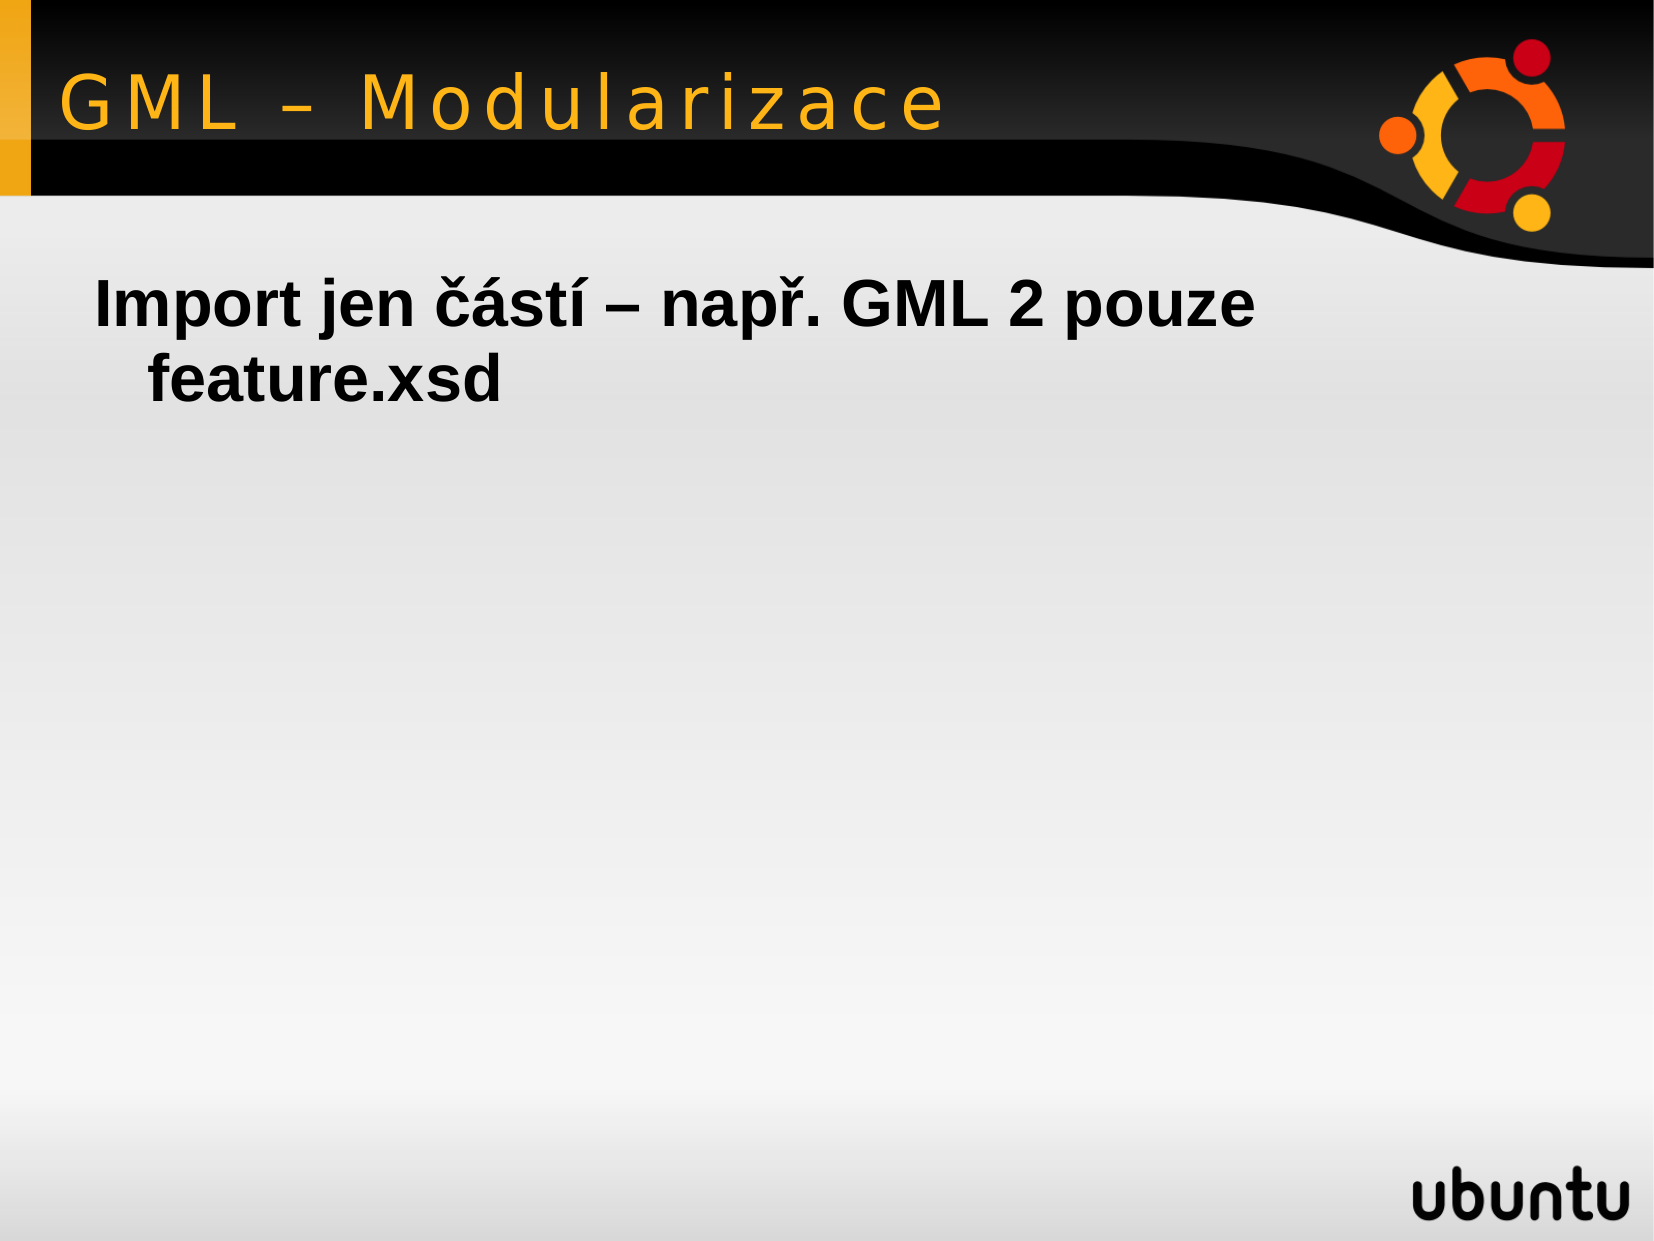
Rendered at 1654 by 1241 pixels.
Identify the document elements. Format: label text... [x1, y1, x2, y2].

list Import jen částí – např. GML 2 pouze feature.xsd [76, 265, 1565, 1085]
title GML – Modularizace [59, 29, 1270, 178]
picture [0, 0, 1654, 1241]
